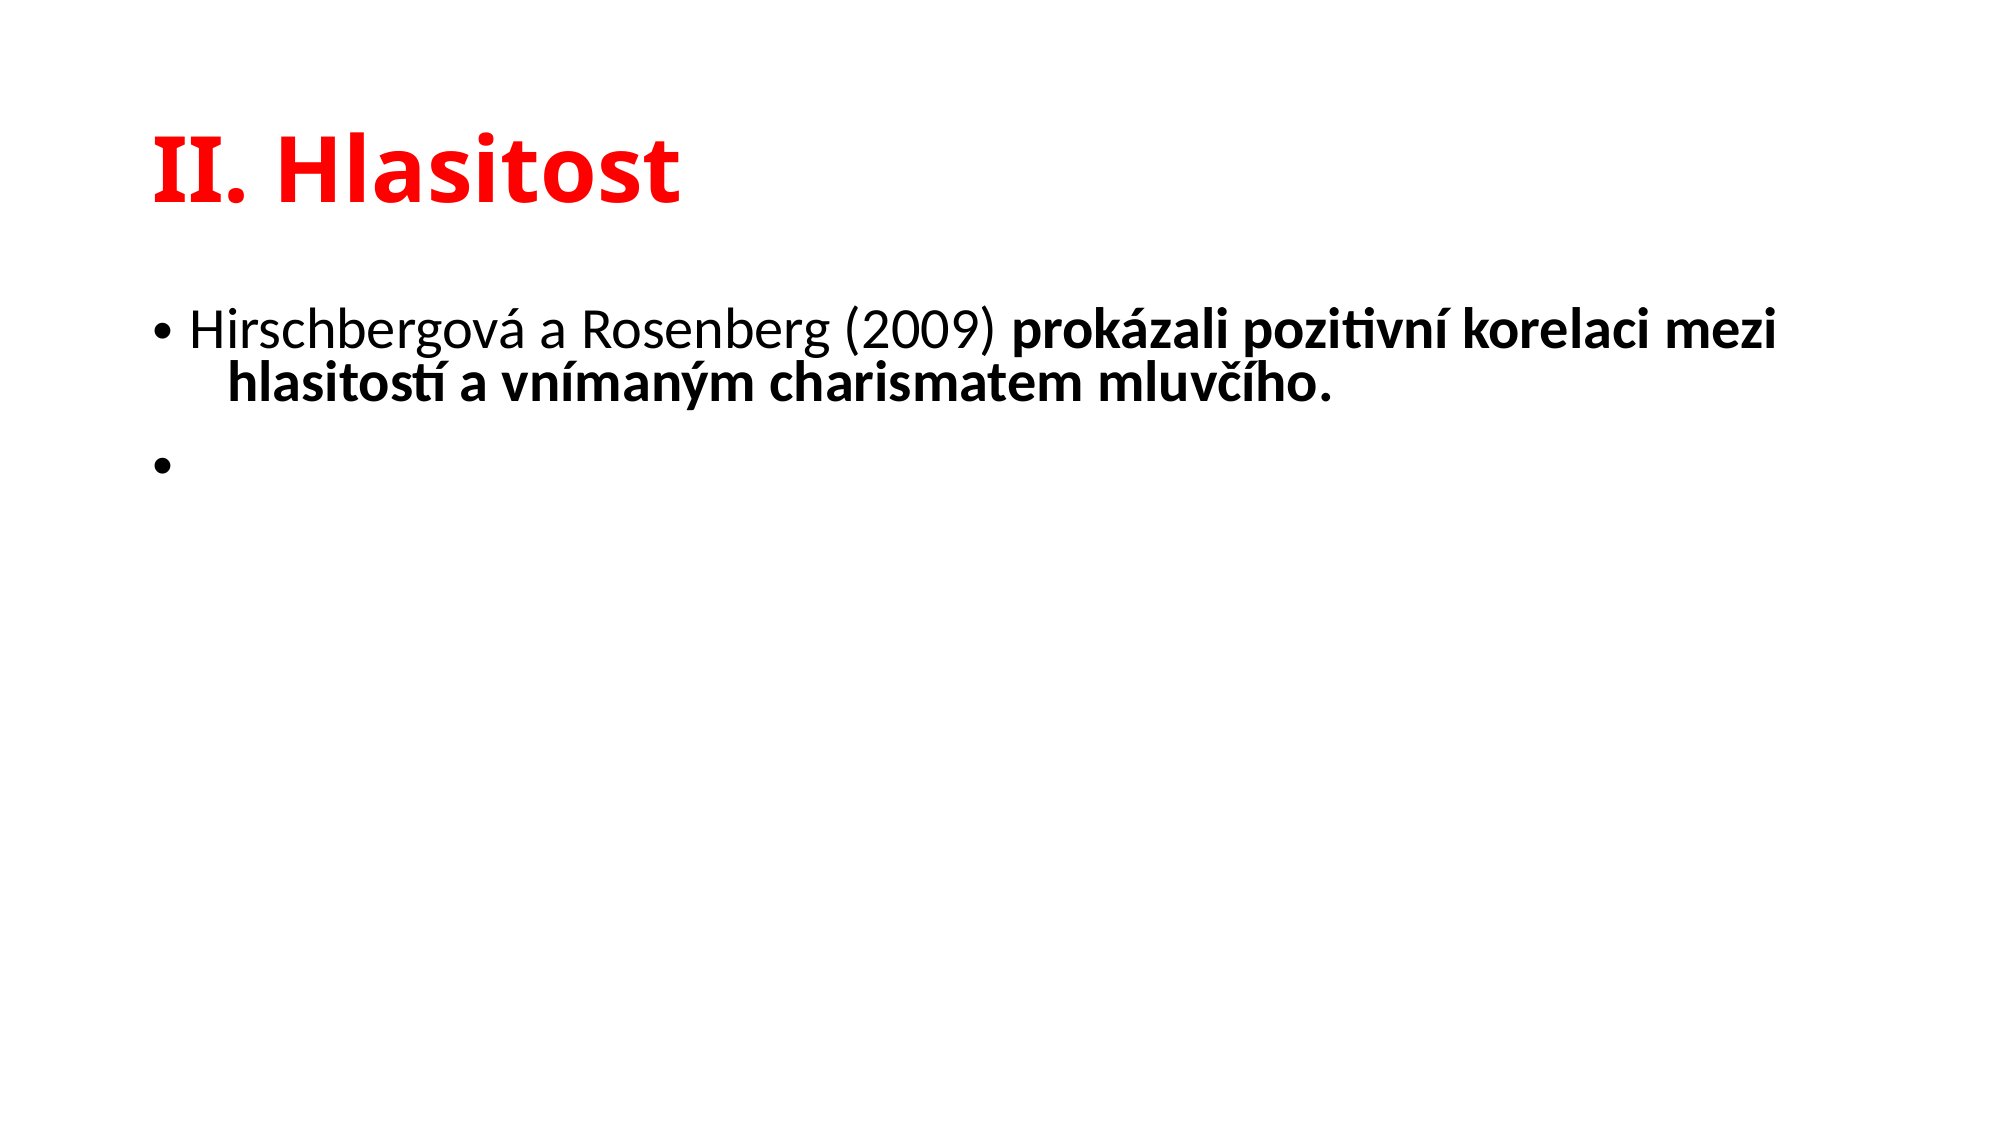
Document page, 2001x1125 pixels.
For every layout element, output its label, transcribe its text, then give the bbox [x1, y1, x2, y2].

list Hirschbergová a Rosenberg (2009) prokázali pozitivní korelaci mezi hlasitostí a vnímaným charismatem mluvčího. [137, 299, 1863, 1014]
title II. Hlasitost [137, 59, 1863, 278]
